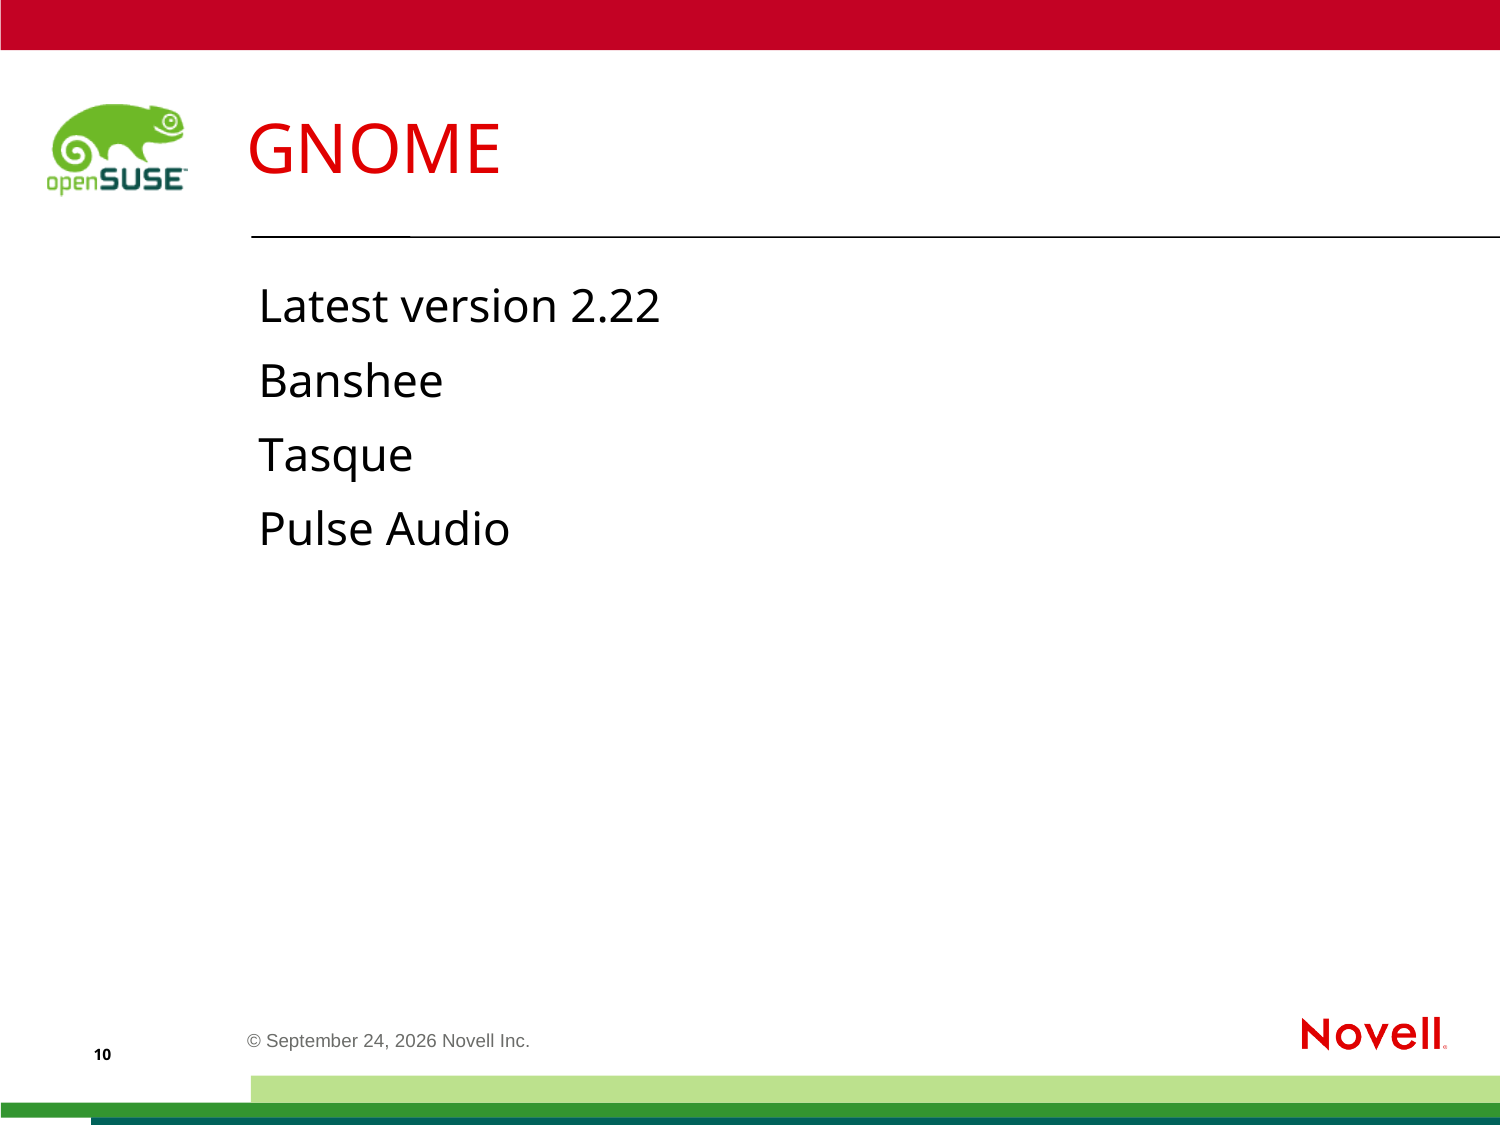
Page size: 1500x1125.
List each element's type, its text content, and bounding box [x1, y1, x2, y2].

picture [47, 104, 188, 197]
picture [1295, 1011, 1453, 1056]
list Latest version 2.22 Banshee Tasque Pulse Audio [231, 267, 1445, 980]
title GNOME [246, 68, 1409, 231]
